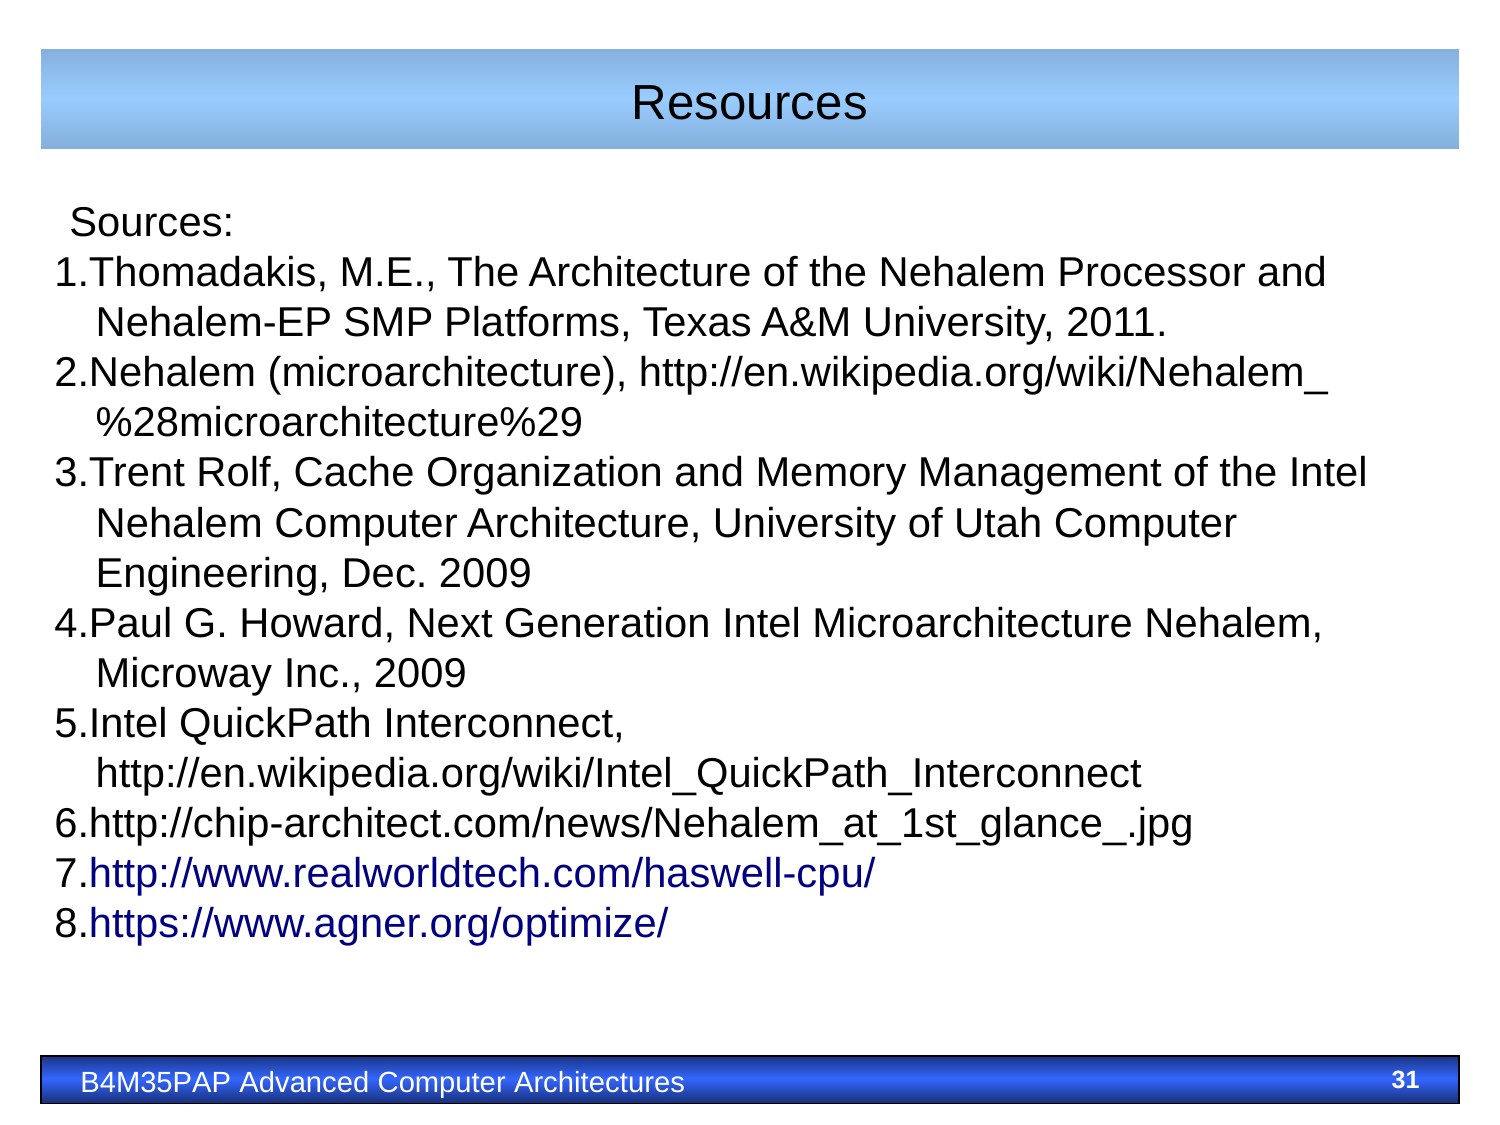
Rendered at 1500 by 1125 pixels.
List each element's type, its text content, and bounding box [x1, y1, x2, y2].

text_box Sources: Thomadakis, M.E., The Architecture of the Nehalem Processor and Nehalem-EP SMP Platforms, Texas A&M University, 2011. Nehalem (microarchitecture), http://en.wikipedia.org/wiki/Nehalem_%28microarchitecture%29 Trent Rolf, Cache Organization and Memory Management of the Intel Nehalem Computer Architecture, University of Utah Computer Engineering, Dec. 2009 Paul G. Howard, Next Generation Intel Microarchitecture Nehalem, Microway Inc., 2009 Intel QuickPath Interconnect, http://en.wikipedia.org/wiki/Intel_QuickPath_Interconnect http://chip-architect.com/news/Nehalem_at_1st_glance_.jpg http://www.realworldtech.com/haswell-cpu/ https://www.agner.org/optimize/ [39, 187, 1458, 954]
title Resources [41, 49, 1459, 149]
